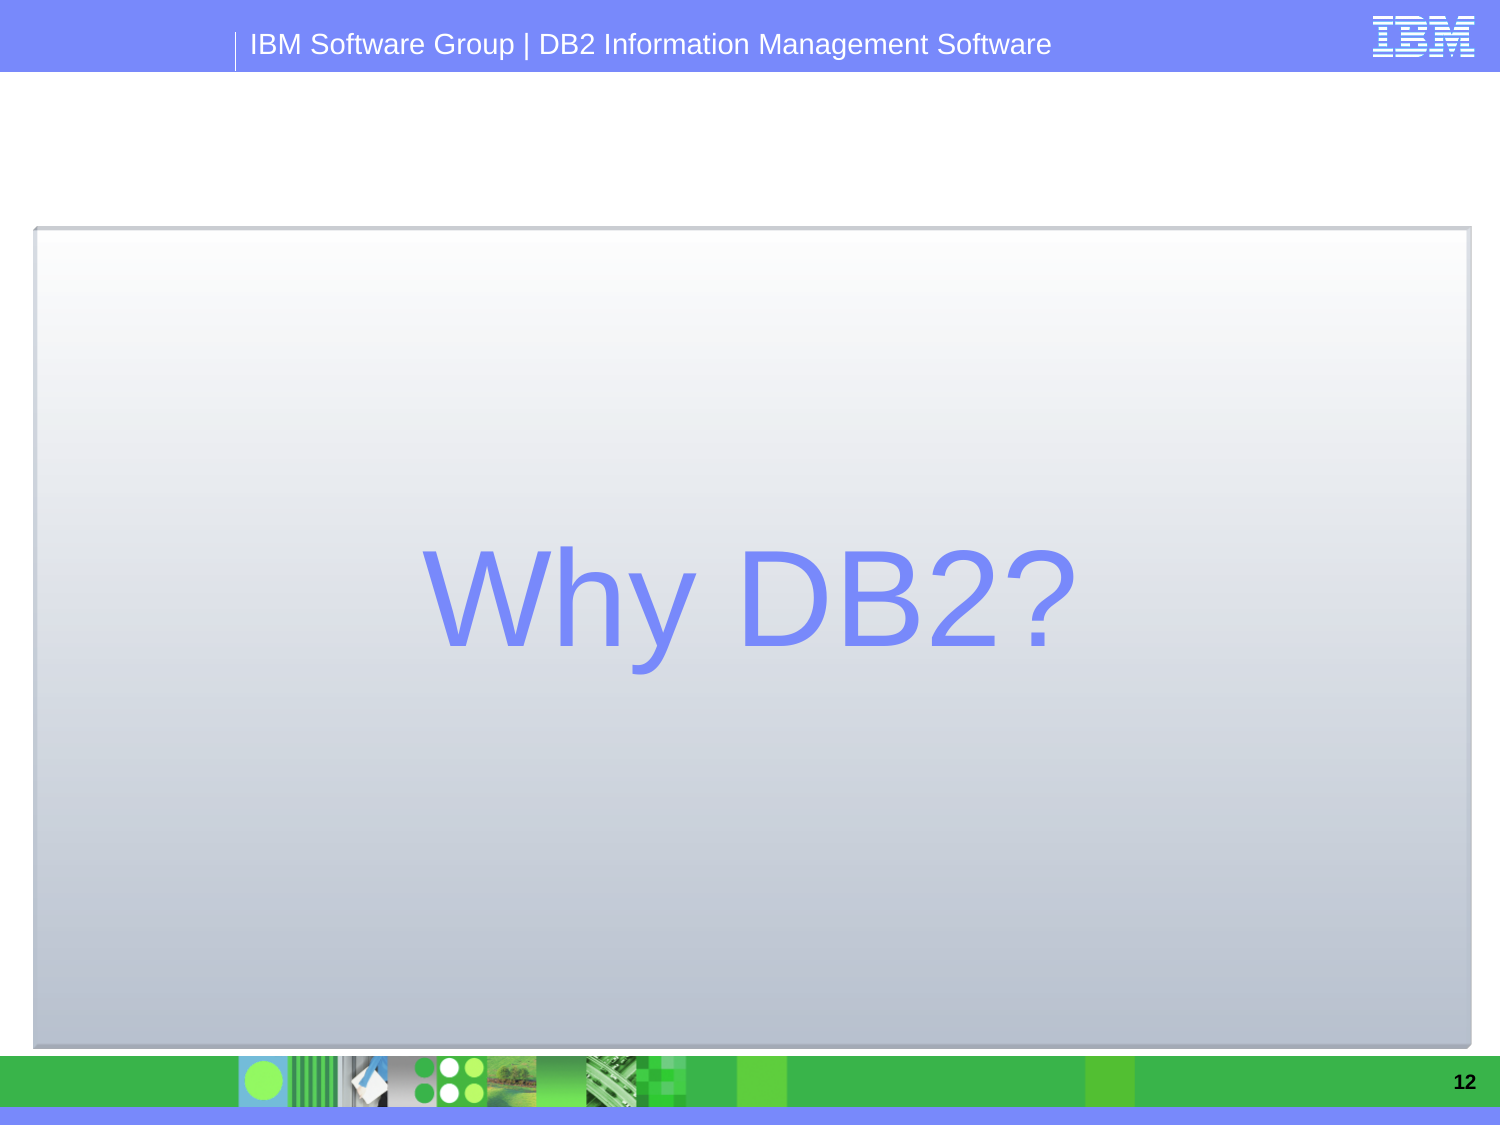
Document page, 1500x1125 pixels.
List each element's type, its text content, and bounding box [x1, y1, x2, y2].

title Why DB2? [56, 523, 1446, 688]
picture [0, 1056, 1500, 1107]
